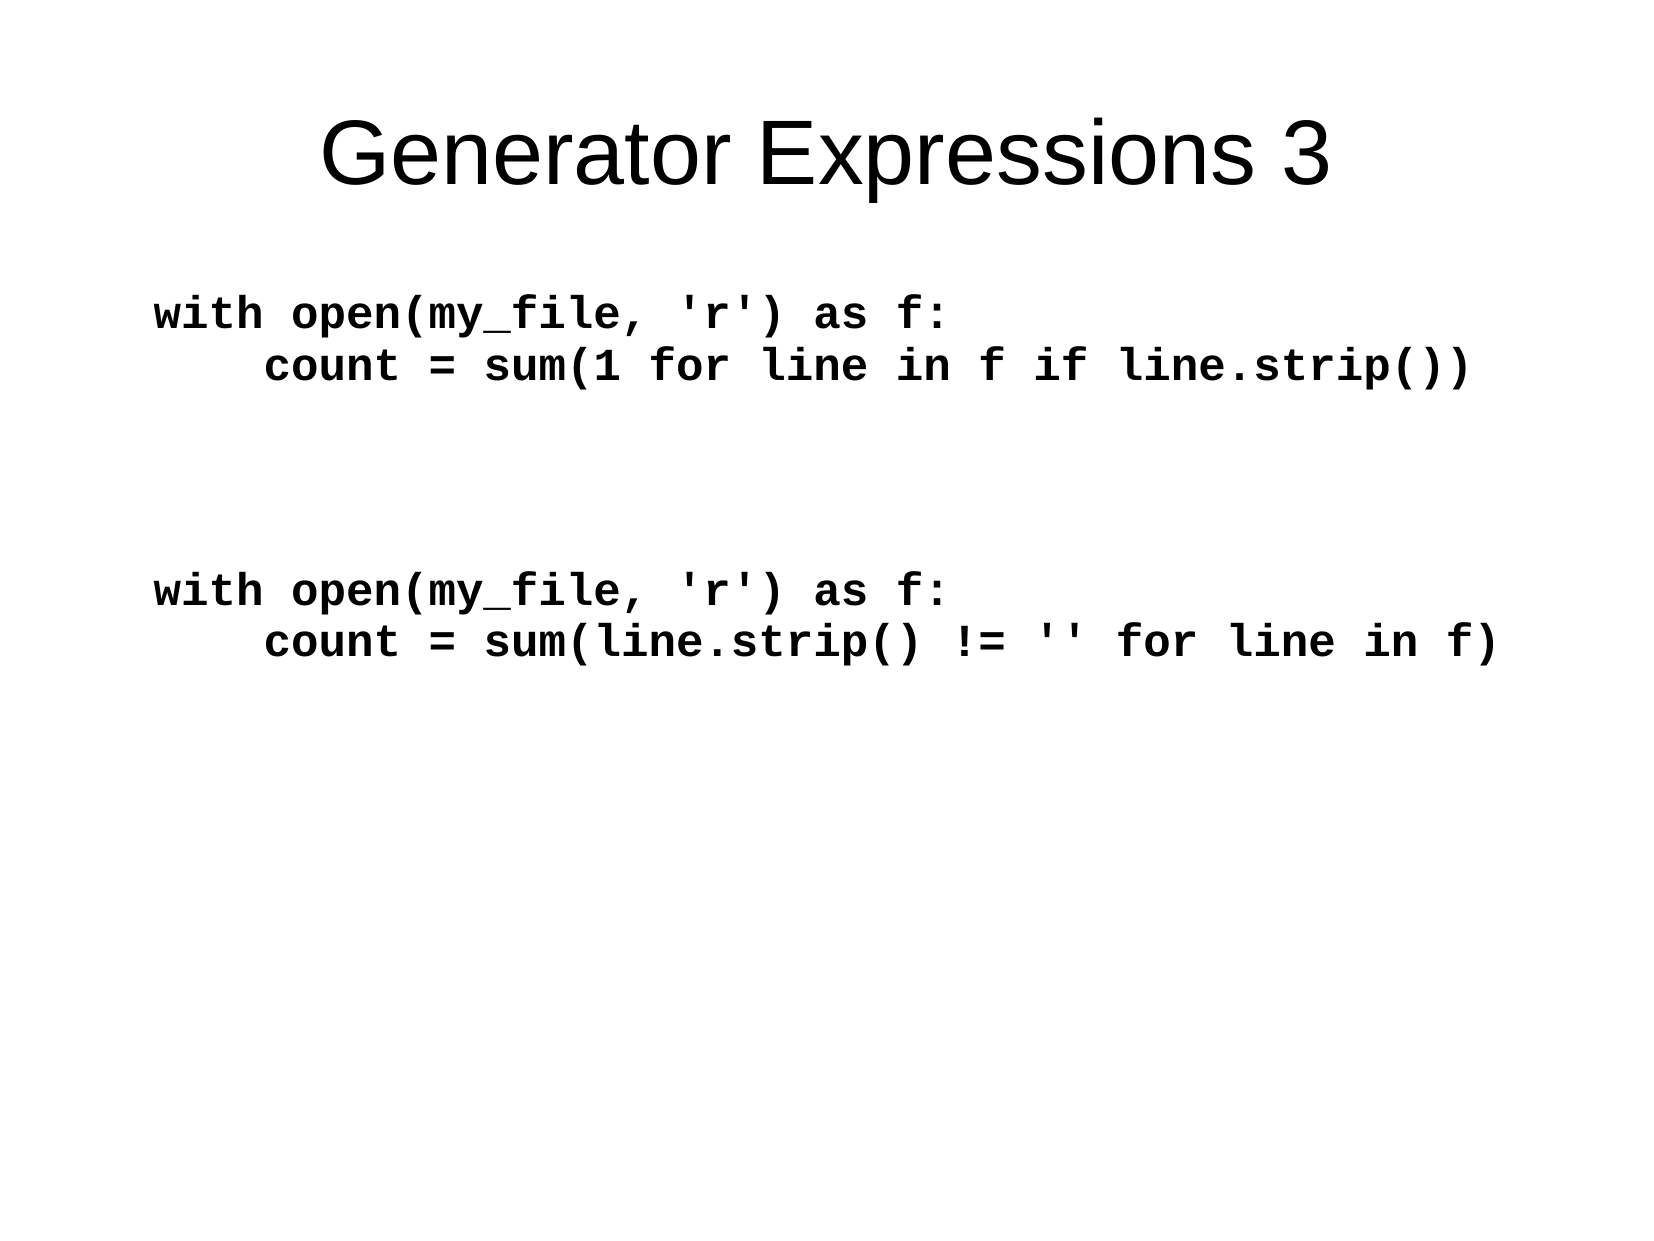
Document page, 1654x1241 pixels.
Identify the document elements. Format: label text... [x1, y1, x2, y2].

list with open(my_file, 'r') as f: count = sum(1 for line in f if line.strip()) with open(my_file, 'r') as f: count = sum(line.strip() != '' for line in f) [82, 290, 1571, 1010]
title Generator Expressions 3 [82, 49, 1571, 257]
